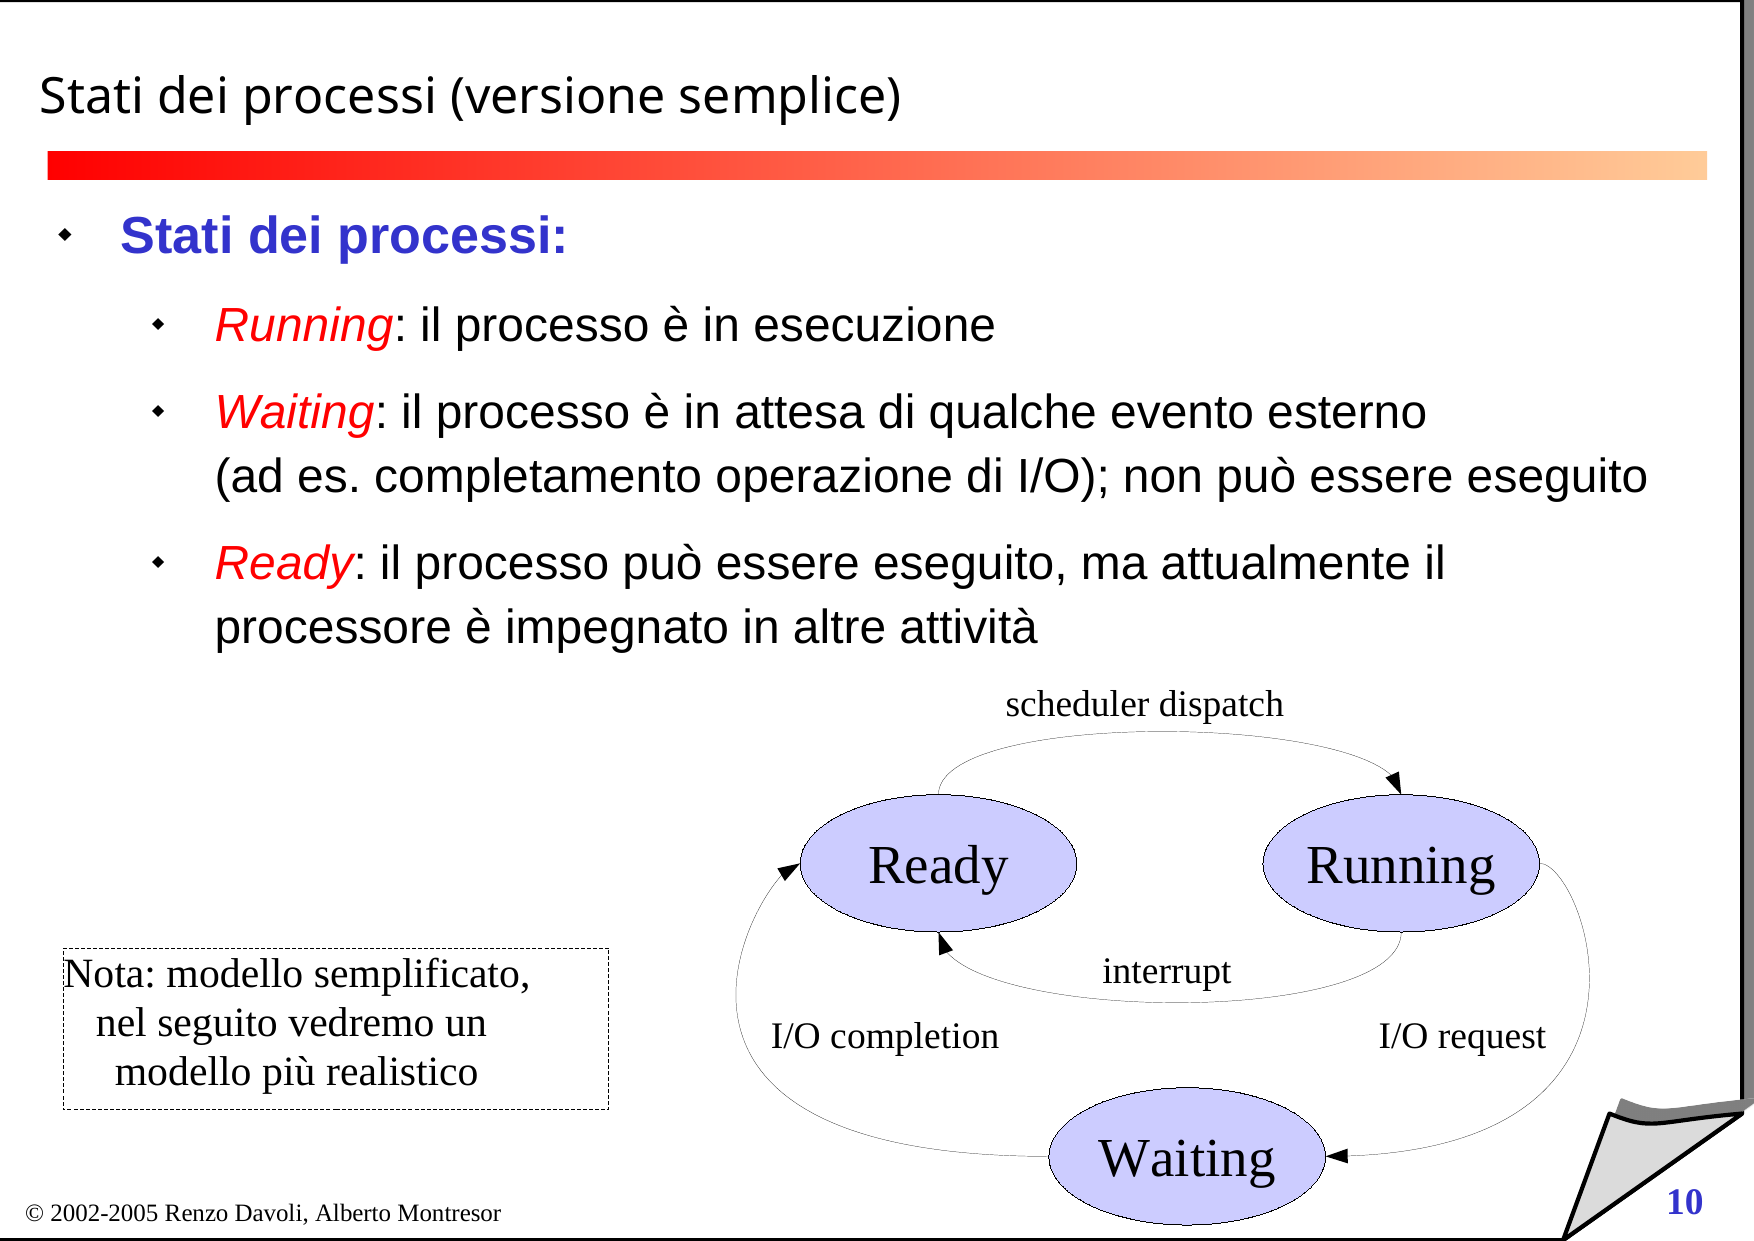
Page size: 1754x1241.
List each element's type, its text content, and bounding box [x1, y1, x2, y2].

title Stati dei processi (versione semplice) [39, 49, 1713, 144]
text_box I/O completion [770, 1013, 1039, 1061]
text_box interrupt [1102, 948, 1254, 996]
text_box Waiting [1048, 1087, 1326, 1226]
text_box Ready [800, 794, 1077, 933]
text_box Nota: modello semplificato, nel seguito vedremo un modello più realistico [63, 948, 609, 1110]
text_box scheduler dispatch [1005, 681, 1332, 729]
text_box I/O request [1378, 1013, 1576, 1061]
text_box Running [1262, 794, 1540, 933]
list Stati dei processi: Running: il processo è in esecuzione Waiting: il processo è in attesa di qualche evento esterno (ad es. completamento operazione di I/O); non può essere eseguito Ready: il processo può essere eseguito, ma attualmente il processore è impegnato in altre attività [58, 206, 1696, 659]
